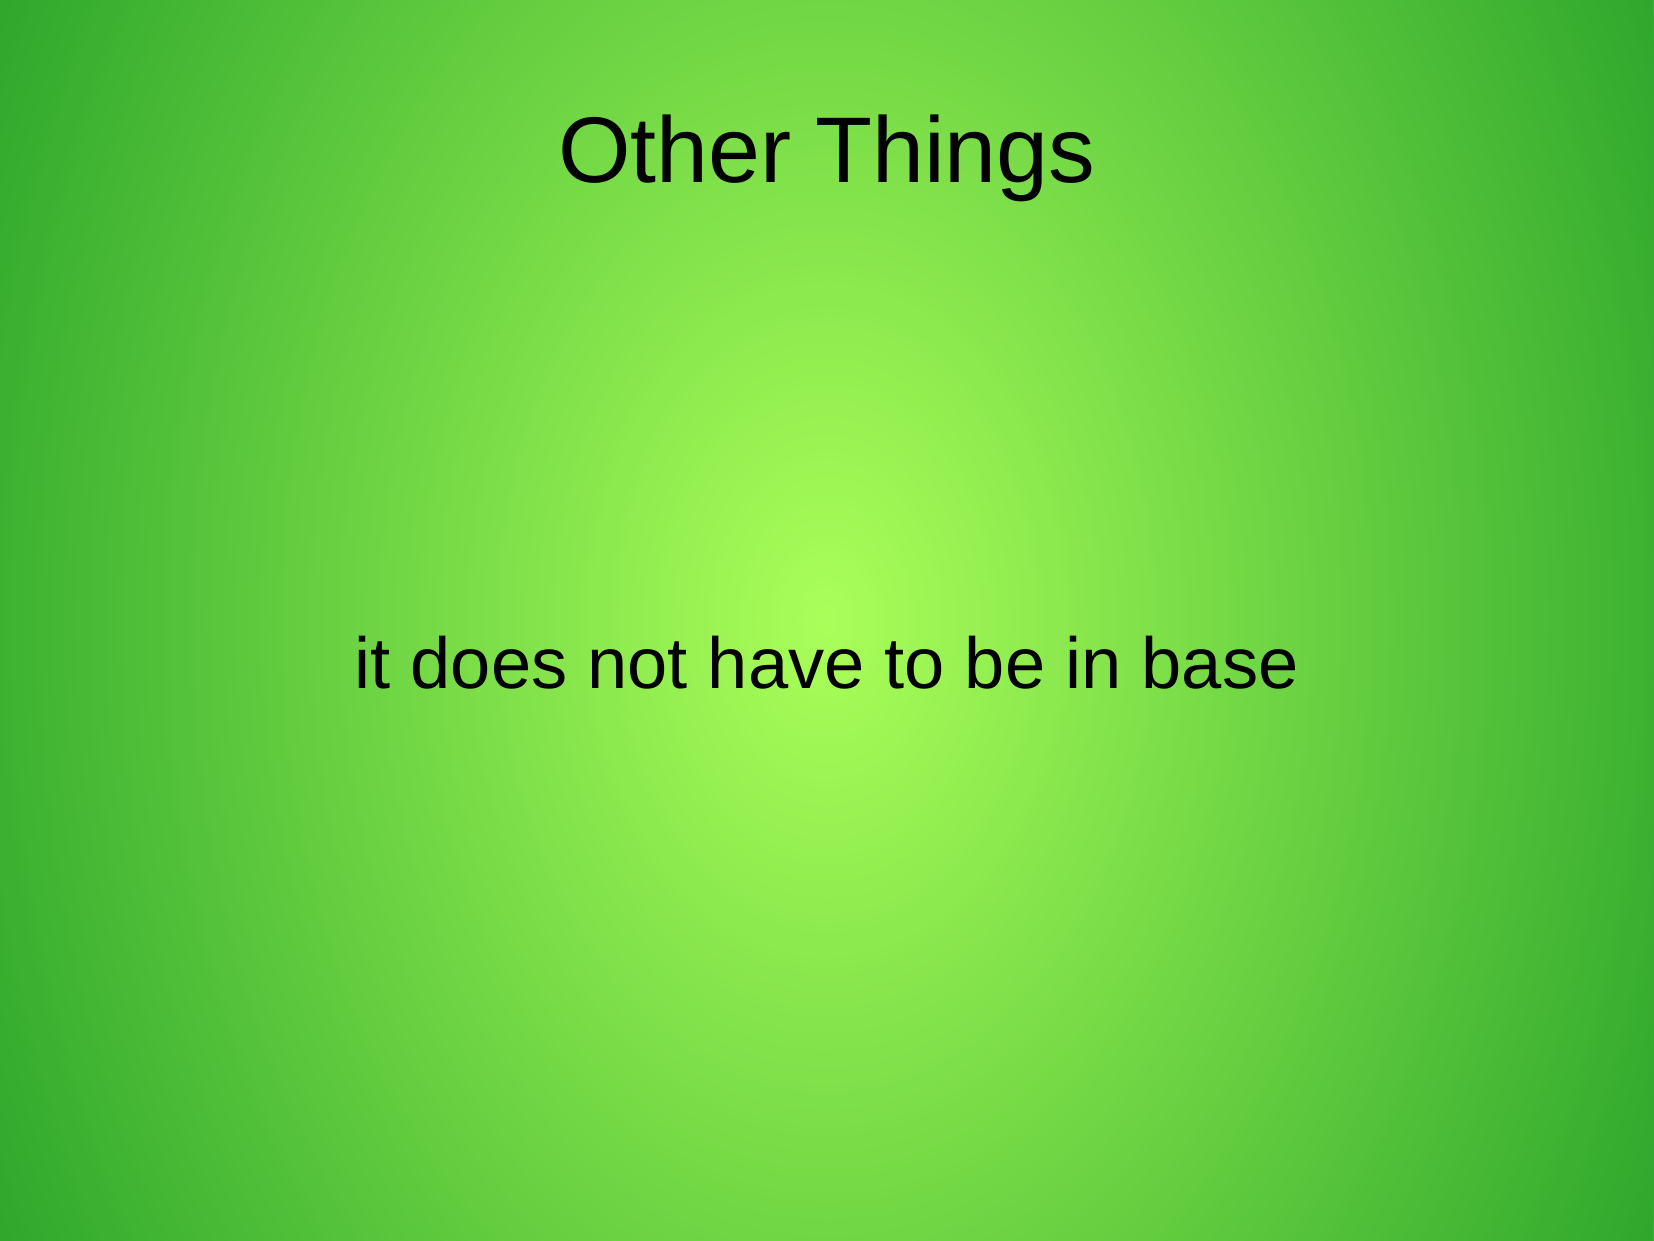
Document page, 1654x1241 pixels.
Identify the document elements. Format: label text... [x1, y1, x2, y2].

list it does not have to be in base [162, 210, 1492, 1118]
title Other Things [82, 47, 1571, 252]
